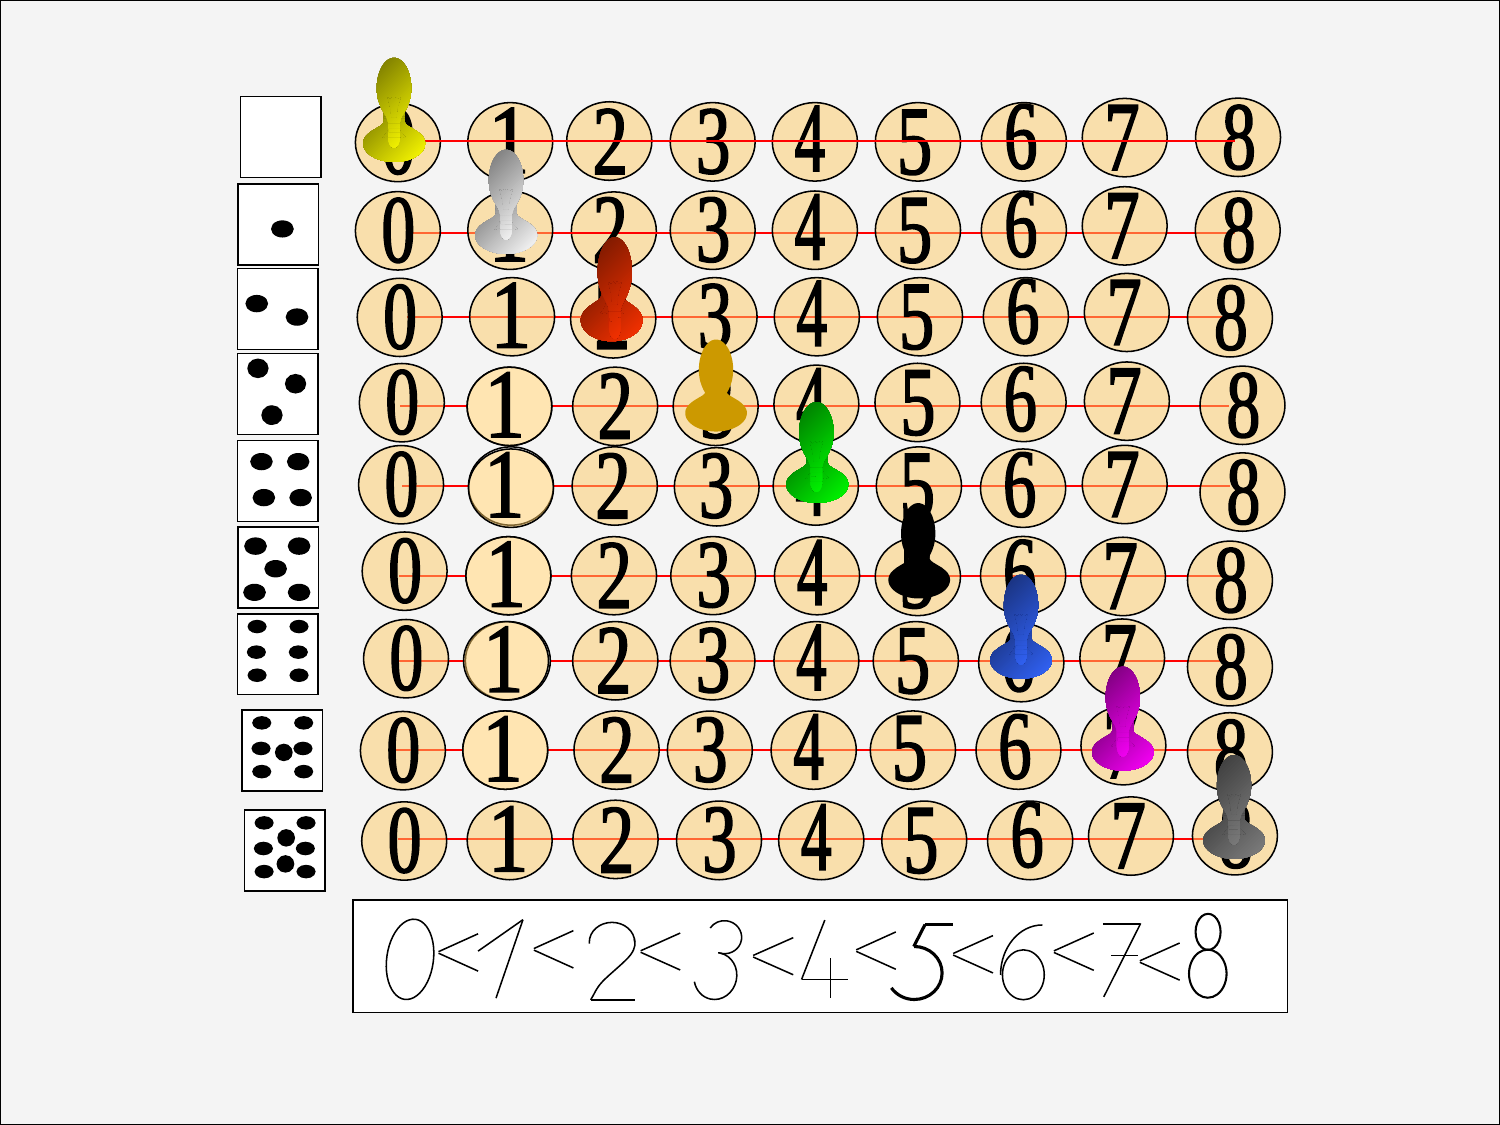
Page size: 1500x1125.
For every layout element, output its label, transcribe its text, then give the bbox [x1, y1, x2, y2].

text_box 2 [597, 108, 624, 140]
text_box 5 [903, 597, 931, 609]
text_box 3 [699, 542, 729, 608]
text_box 8 [1245, 808, 1249, 822]
text_box 5 [901, 198, 930, 264]
text_box 4 [814, 503, 820, 516]
text_box 4 [795, 142, 825, 172]
text_box 2 [602, 807, 631, 873]
text_box 4 [795, 194, 825, 260]
text_box 8 [1216, 719, 1245, 774]
text_box 5 [904, 370, 933, 436]
text_box 5 [899, 628, 928, 694]
text_box 0 [405, 112, 412, 127]
text_box 0 [388, 717, 418, 783]
text_box 1 [492, 541, 521, 607]
text_box 2 [600, 373, 630, 439]
text_box 2 [595, 142, 625, 175]
text_box 6 [1005, 452, 1035, 518]
text_box 6 [1009, 279, 1038, 344]
text_box 0 [392, 625, 421, 691]
text_box 3 [699, 197, 728, 263]
text_box 5 [895, 716, 925, 782]
text_box 8 [1222, 857, 1250, 869]
text_box 0 [386, 159, 412, 175]
text_box 2 [598, 453, 627, 519]
text_box 6 [1005, 539, 1035, 587]
text_box 3 [702, 453, 731, 519]
text_box 7 [1108, 105, 1138, 140]
text_box 5 [901, 142, 930, 175]
text_box 7 [1112, 142, 1127, 171]
text_box 8 [1216, 285, 1246, 351]
text_box 8 [1216, 547, 1246, 613]
text_box 1 [495, 107, 514, 140]
text_box 0 [390, 538, 420, 604]
text_box 7 [1107, 544, 1136, 609]
text_box 0 [390, 808, 419, 874]
text_box 5 [903, 503, 908, 514]
text_box 4 [797, 280, 827, 346]
text_box 7 [1115, 803, 1144, 869]
text_box 6 [1013, 802, 1042, 868]
text_box 7 [1106, 625, 1135, 667]
text_box 4 [797, 624, 826, 691]
text_box 1 [495, 806, 524, 872]
text_box 4 [800, 105, 819, 140]
text_box 0 [387, 451, 416, 517]
text_box 3 [699, 142, 728, 175]
text_box 4 [802, 804, 831, 870]
text_box 8 [1229, 372, 1258, 438]
text_box 6 [1005, 677, 1032, 692]
text_box 8 [1224, 197, 1253, 263]
text_box 3 [700, 109, 726, 140]
text_box 8 [1229, 459, 1258, 525]
text_box 7 [1107, 713, 1112, 729]
text_box 1 [491, 452, 520, 518]
text_box 6 [1005, 633, 1010, 643]
text_box 1 [490, 626, 519, 692]
text_box 4 [797, 368, 821, 420]
text_box 5 [903, 284, 932, 350]
text_box 2 [597, 340, 626, 349]
text_box 3 [705, 807, 734, 873]
text_box 0 [387, 369, 417, 435]
text_box 2 [598, 627, 628, 694]
text_box 1 [497, 282, 527, 348]
text_box 6 [1001, 714, 1030, 780]
text_box 6 [1007, 142, 1036, 170]
text_box 8 [1216, 634, 1246, 700]
text_box 1 [506, 142, 514, 152]
text_box 2 [599, 542, 629, 608]
text_box 8 [1224, 104, 1254, 170]
text_box 1 [495, 254, 525, 262]
text_box 5 [907, 808, 936, 874]
text_box 2 [595, 247, 602, 263]
text_box 7 [1108, 452, 1138, 517]
text_box 3 [703, 430, 730, 439]
text_box 2 [602, 717, 631, 783]
text_box 7 [1111, 280, 1140, 345]
text_box 6 [1006, 366, 1035, 432]
text_box [0, 0, 1500, 1125]
text_box 2 [597, 197, 624, 240]
text_box 3 [701, 333, 707, 348]
text_box 3 [699, 627, 728, 693]
text_box 0 [384, 197, 413, 263]
text_box 3 [696, 717, 725, 783]
text_box 3 [702, 283, 730, 344]
text_box 6 [1007, 104, 1035, 140]
text_box 6 [1007, 192, 1036, 258]
text_box 0 [385, 284, 415, 350]
text_box 1 [489, 716, 518, 782]
text_box 5 [902, 109, 926, 140]
text_box 4 [794, 714, 823, 780]
text_box 1 [491, 372, 521, 438]
text_box 7 [1111, 770, 1119, 779]
text_box 7 [1111, 368, 1140, 434]
text_box 7 [1108, 193, 1138, 259]
text_box 5 [905, 454, 933, 511]
text_box 4 [798, 540, 827, 605]
